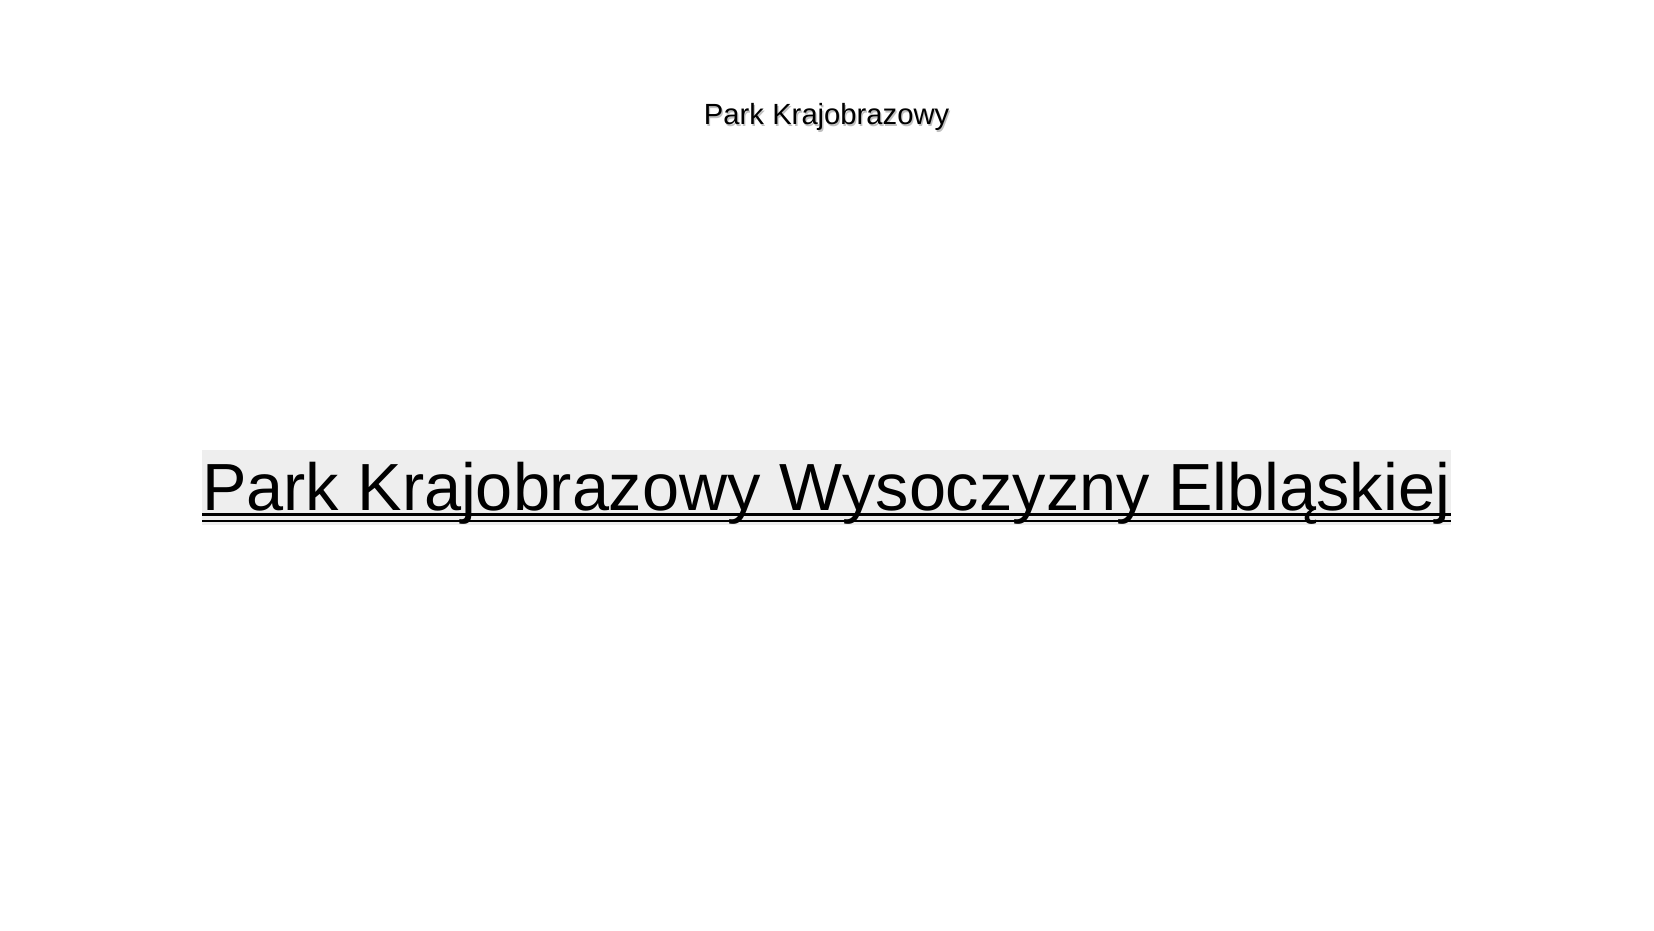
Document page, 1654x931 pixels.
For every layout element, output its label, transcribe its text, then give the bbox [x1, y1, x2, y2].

subtitle Park Krajobrazowy Wysoczyzny Elbląskiej [82, 217, 1571, 758]
title Park Krajobrazowy [82, 37, 1571, 193]
